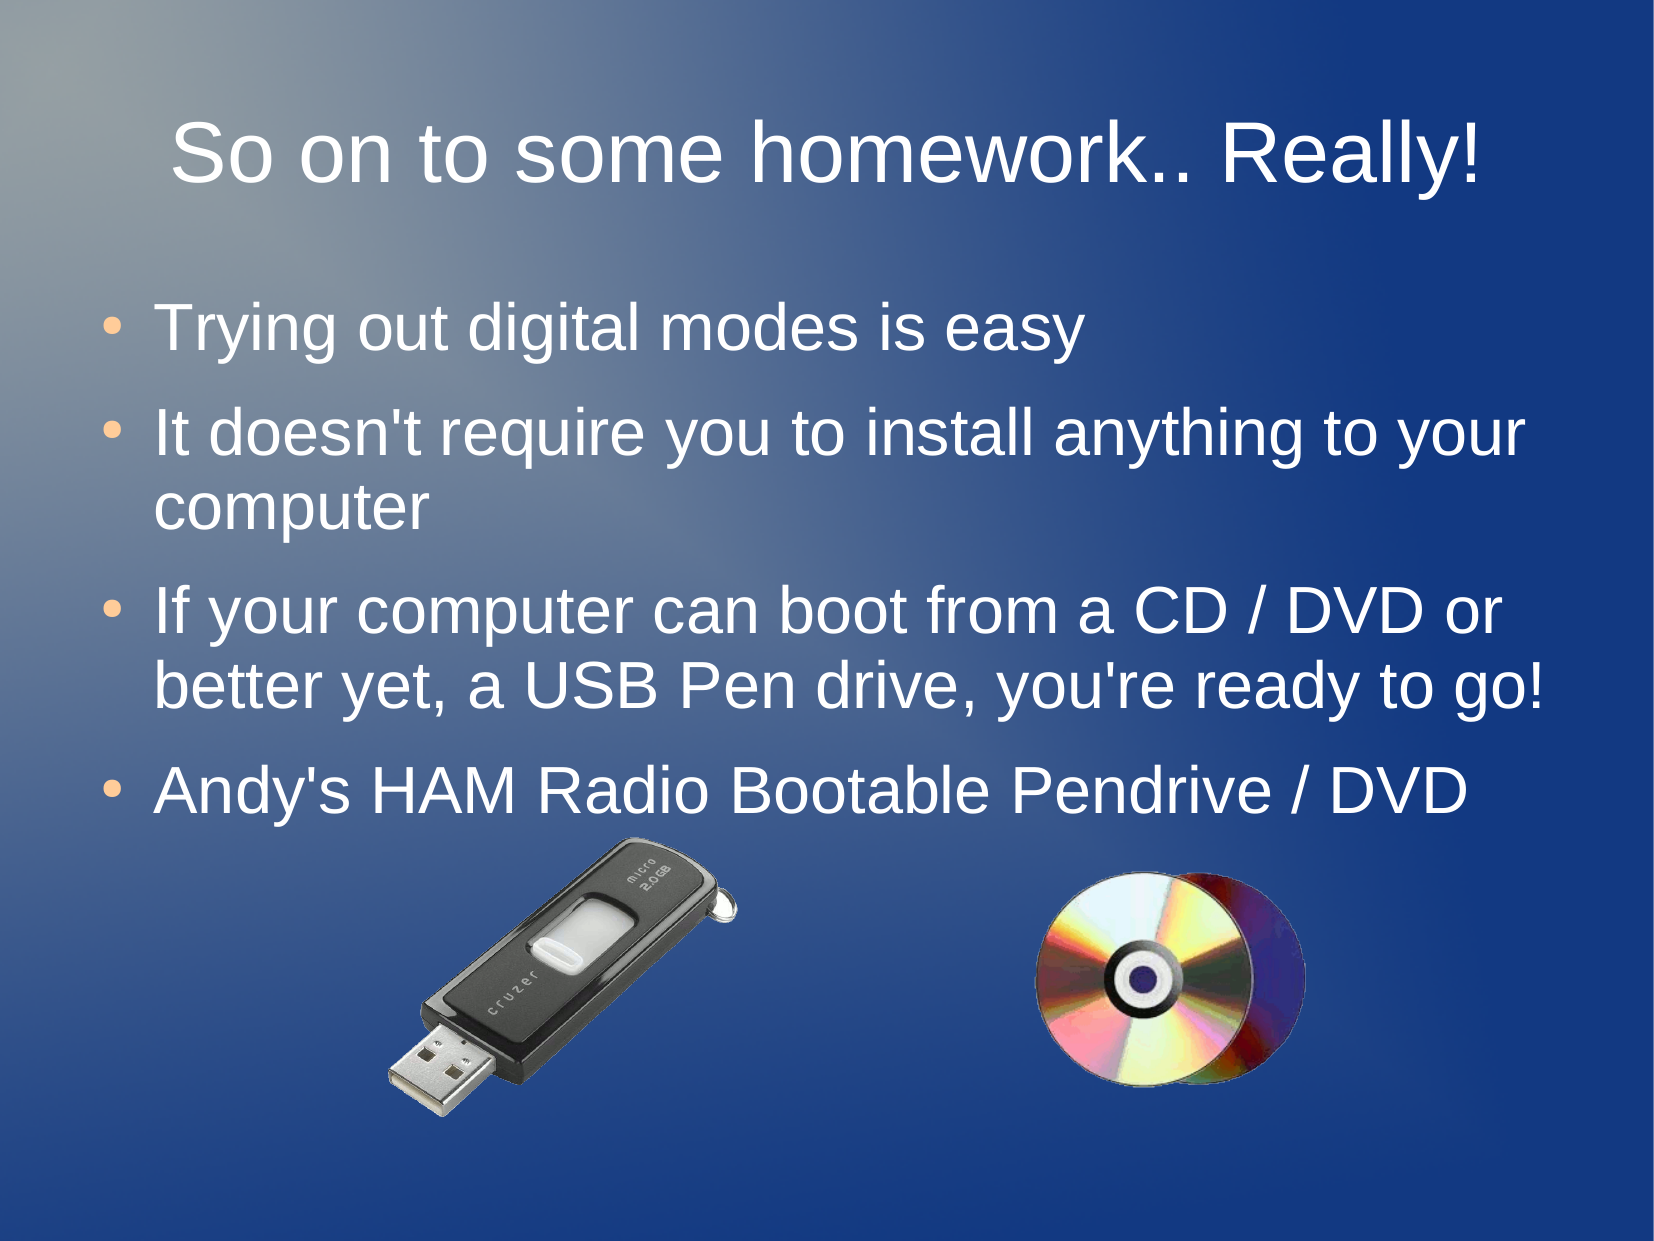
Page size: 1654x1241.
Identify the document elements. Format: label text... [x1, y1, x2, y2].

picture [0, 0, 1654, 1241]
title So on to some homework.. Really! [82, 49, 1571, 257]
list Trying out digital modes is easy It doesn't require you to install anything to your computer If your computer can boot from a CD / DVD or better yet, a USB Pen drive, you're ready to go! Andy's HAM Radio Bootable Pendrive / DVD [82, 290, 1571, 1109]
